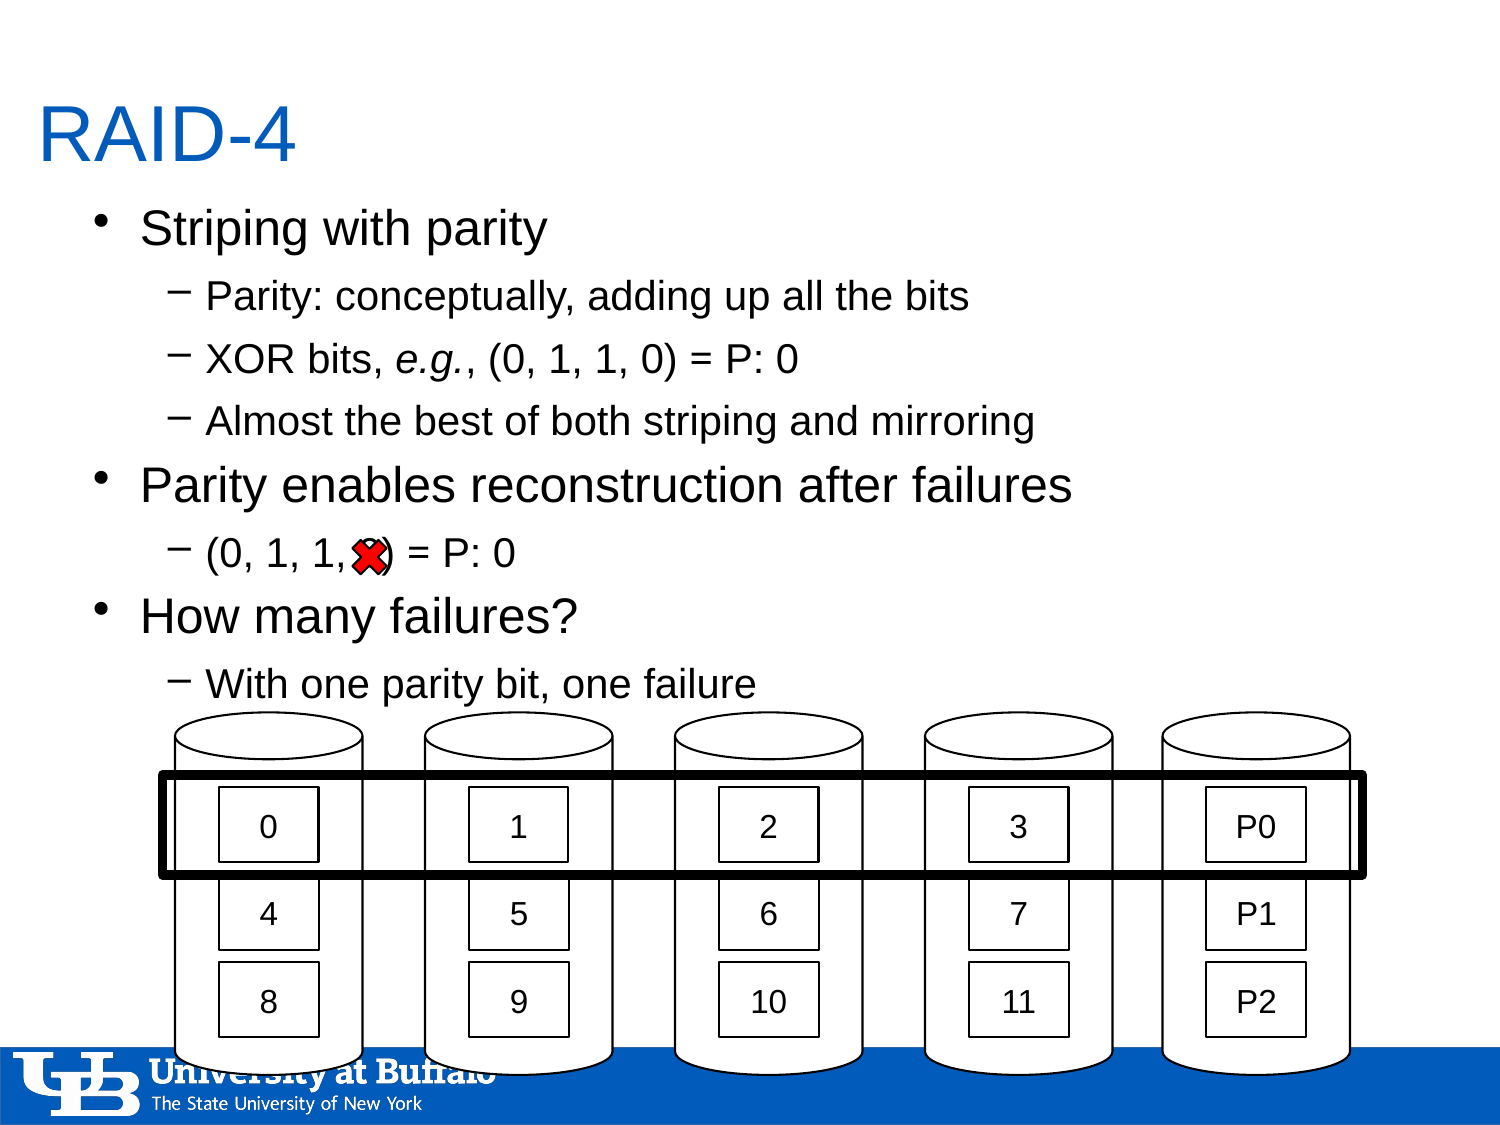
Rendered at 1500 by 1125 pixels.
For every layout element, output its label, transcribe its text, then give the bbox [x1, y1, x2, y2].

text_box 11 [968, 962, 1069, 1038]
text_box [1162, 736, 1351, 770]
text_box [675, 738, 863, 770]
text_box [425, 738, 613, 770]
text_box [425, 780, 613, 870]
text_box [924, 880, 1113, 1075]
text_box 0 [218, 787, 319, 863]
text_box 1 [468, 787, 569, 863]
text_box [174, 880, 363, 1075]
text_box [924, 780, 1113, 870]
text_box [675, 780, 863, 870]
text_box 2 [718, 787, 819, 863]
text_box [174, 736, 363, 770]
text_box 4 [218, 880, 319, 950]
text_box 5 [468, 880, 569, 950]
text_box 9 [468, 962, 569, 1038]
text_box [675, 880, 863, 1075]
text_box 3 [968, 787, 1069, 863]
text_box 10 [718, 962, 819, 1038]
list Striping with parity Parity: conceptually, adding up all the bits XOR bits, e.g., (0, 1, 1, 0) = P: 0 Almost the best of both striping and mirroring Parity enables reconstruction after failures (0, 1, 1, 0) = P: 0 How many failures? With one parity bit, one failure [77, 195, 1428, 848]
text_box [425, 880, 613, 1075]
text_box 7 [968, 880, 1069, 950]
text_box P2 [1206, 962, 1307, 1038]
text_box [1162, 780, 1351, 870]
text_box [1162, 880, 1351, 1075]
text_box [352, 539, 387, 575]
text_box 8 [218, 962, 319, 1038]
text_box [924, 736, 1113, 770]
text_box [174, 780, 363, 870]
text_box P0 [1206, 787, 1307, 863]
picture [13, 1052, 496, 1116]
title RAID-4 [37, 95, 1388, 173]
text_box P1 [1206, 880, 1307, 950]
text_box 6 [718, 880, 819, 950]
